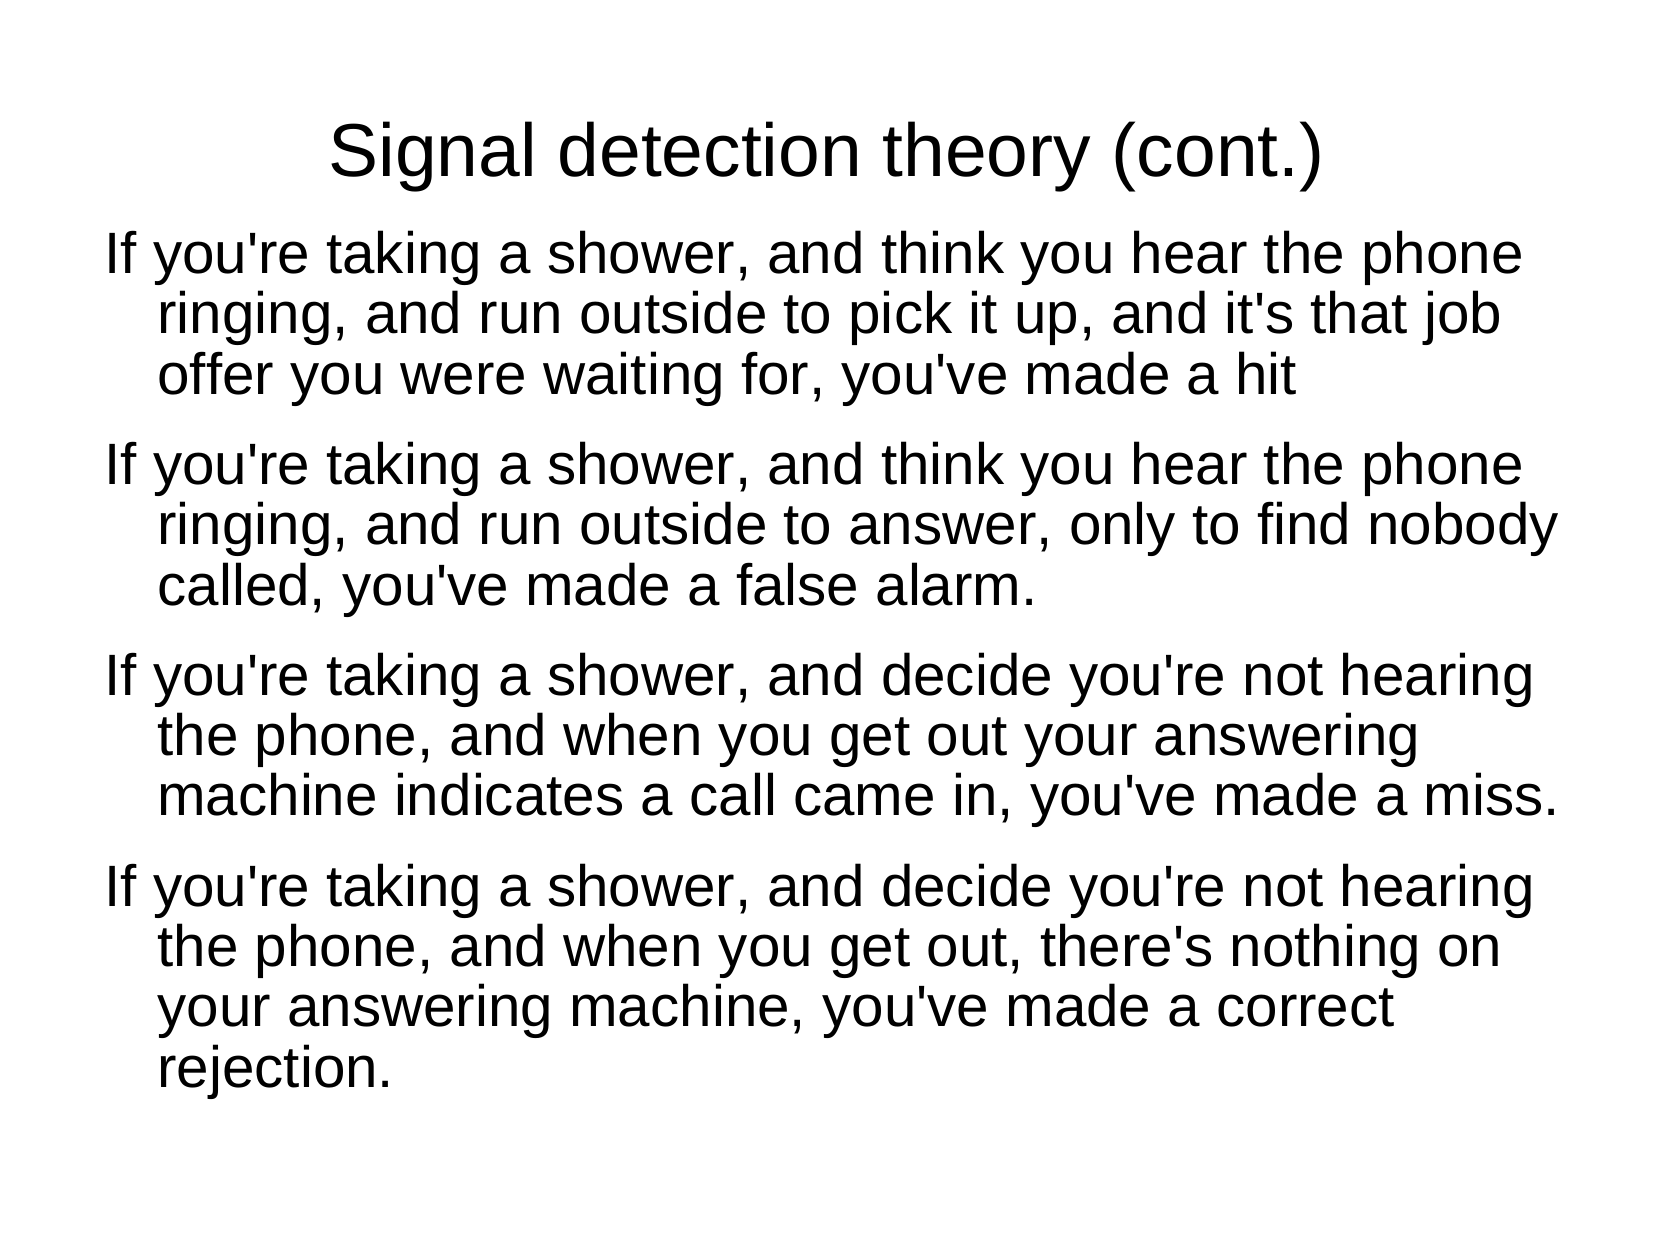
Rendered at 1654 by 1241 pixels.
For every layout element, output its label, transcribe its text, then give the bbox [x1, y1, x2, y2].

title Signal detection theory (cont.) [82, 49, 1571, 257]
list If you're taking a shower, and think you hear the phone ringing, and run outside to pick it up, and it's that job offer you were waiting for, you've made a hit If you're taking a shower, and think you hear the phone ringing, and run outside to answer, only to find nobody called, you've made a false alarm. If you're taking a shower, and decide you're not hearing the phone, and when you get out your answering machine indicates a call came in, you've made a miss. If you're taking a shower, and decide you're not hearing the phone, and when you get out, there's nothing on your answering machine, you've made a correct rejection. [86, 225, 1576, 1241]
